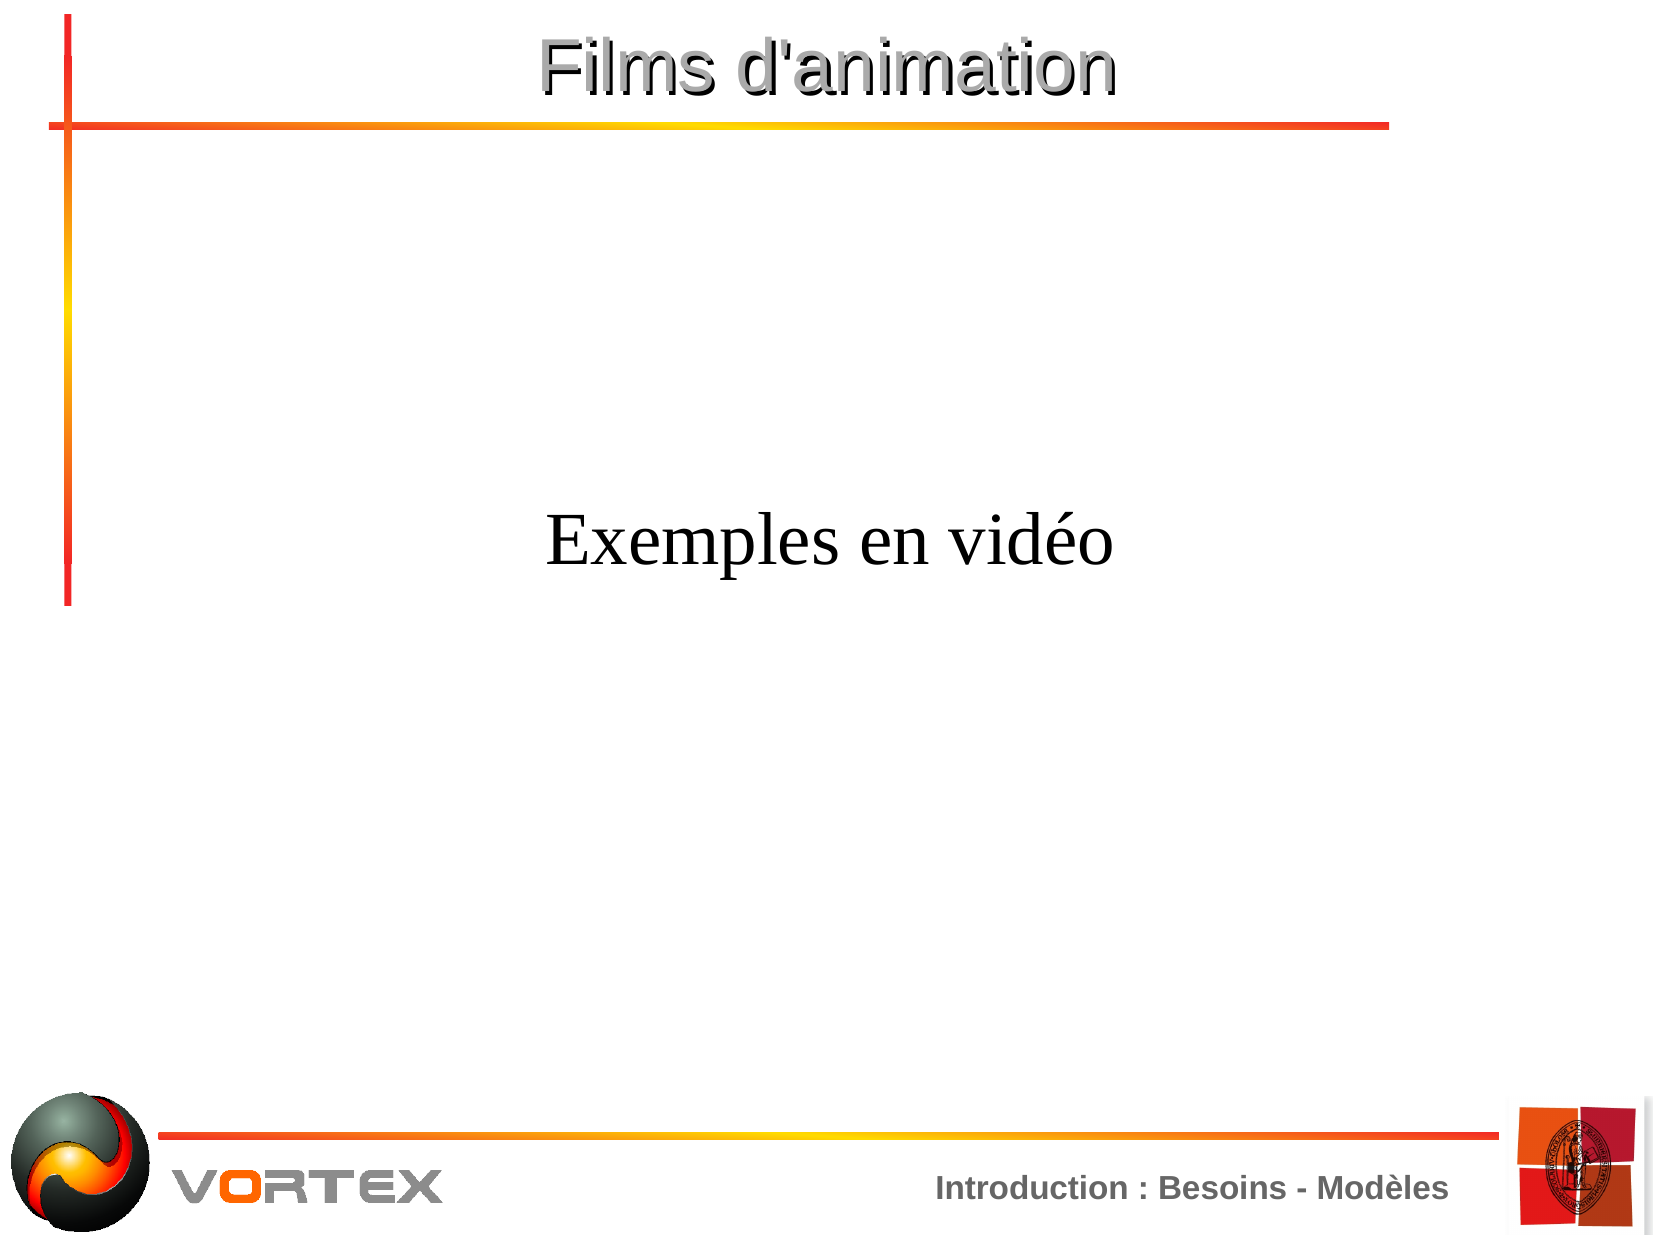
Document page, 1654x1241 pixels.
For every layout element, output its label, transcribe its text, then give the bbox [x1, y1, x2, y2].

picture [11, 1092, 443, 1232]
picture [1505, 1096, 1653, 1235]
list Exemples en vidéo [50, 160, 1593, 1088]
title Films d'animation [0, 9, 1654, 123]
